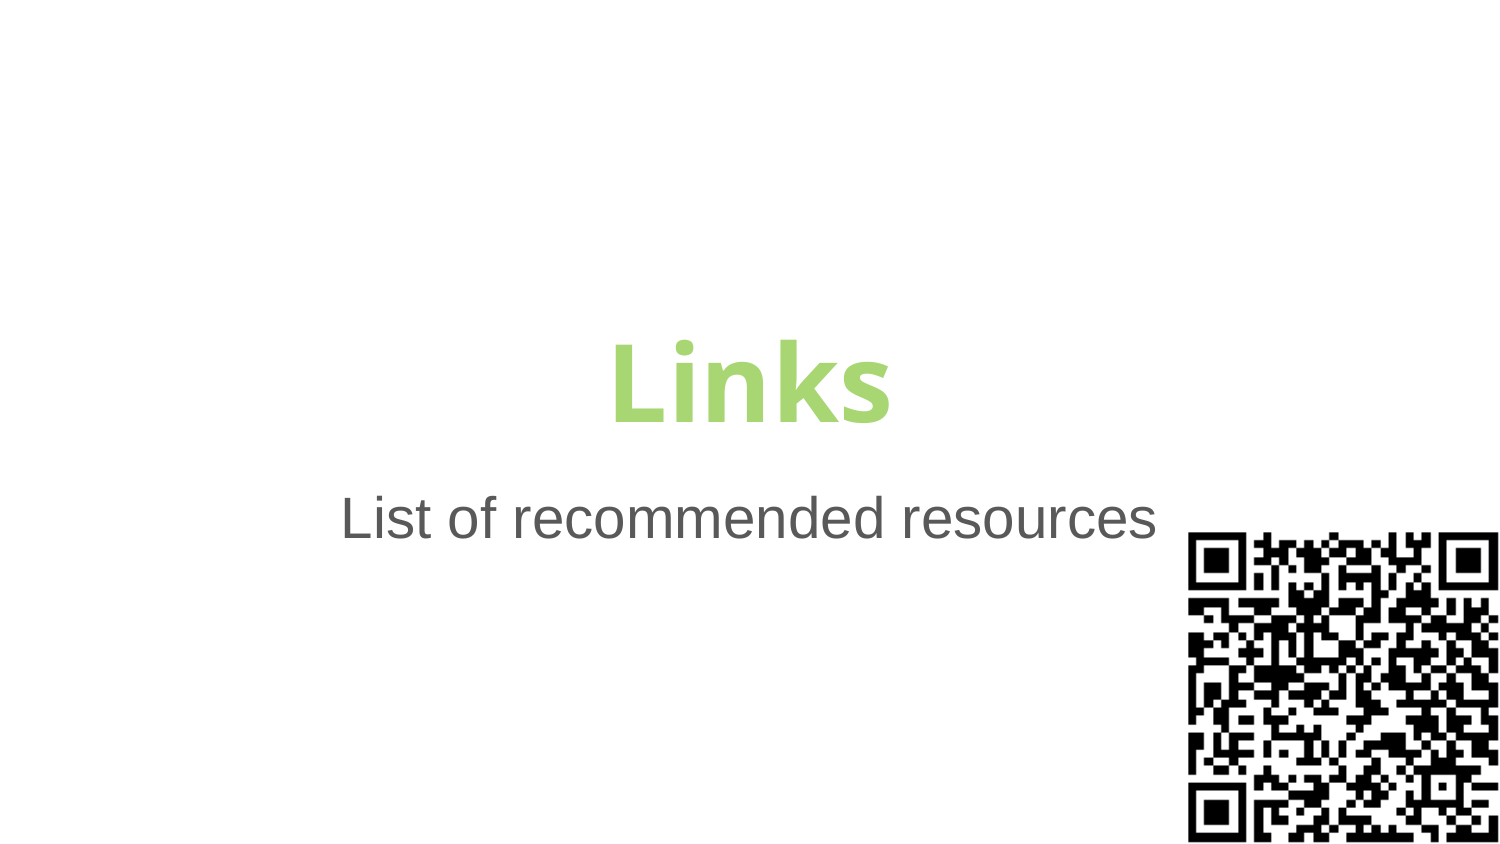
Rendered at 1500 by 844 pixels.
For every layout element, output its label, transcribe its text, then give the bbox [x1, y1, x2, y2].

subtitle List of recommended resources [51, 464, 1449, 595]
title Links [51, 122, 1449, 459]
picture [1187, 531, 1500, 844]
